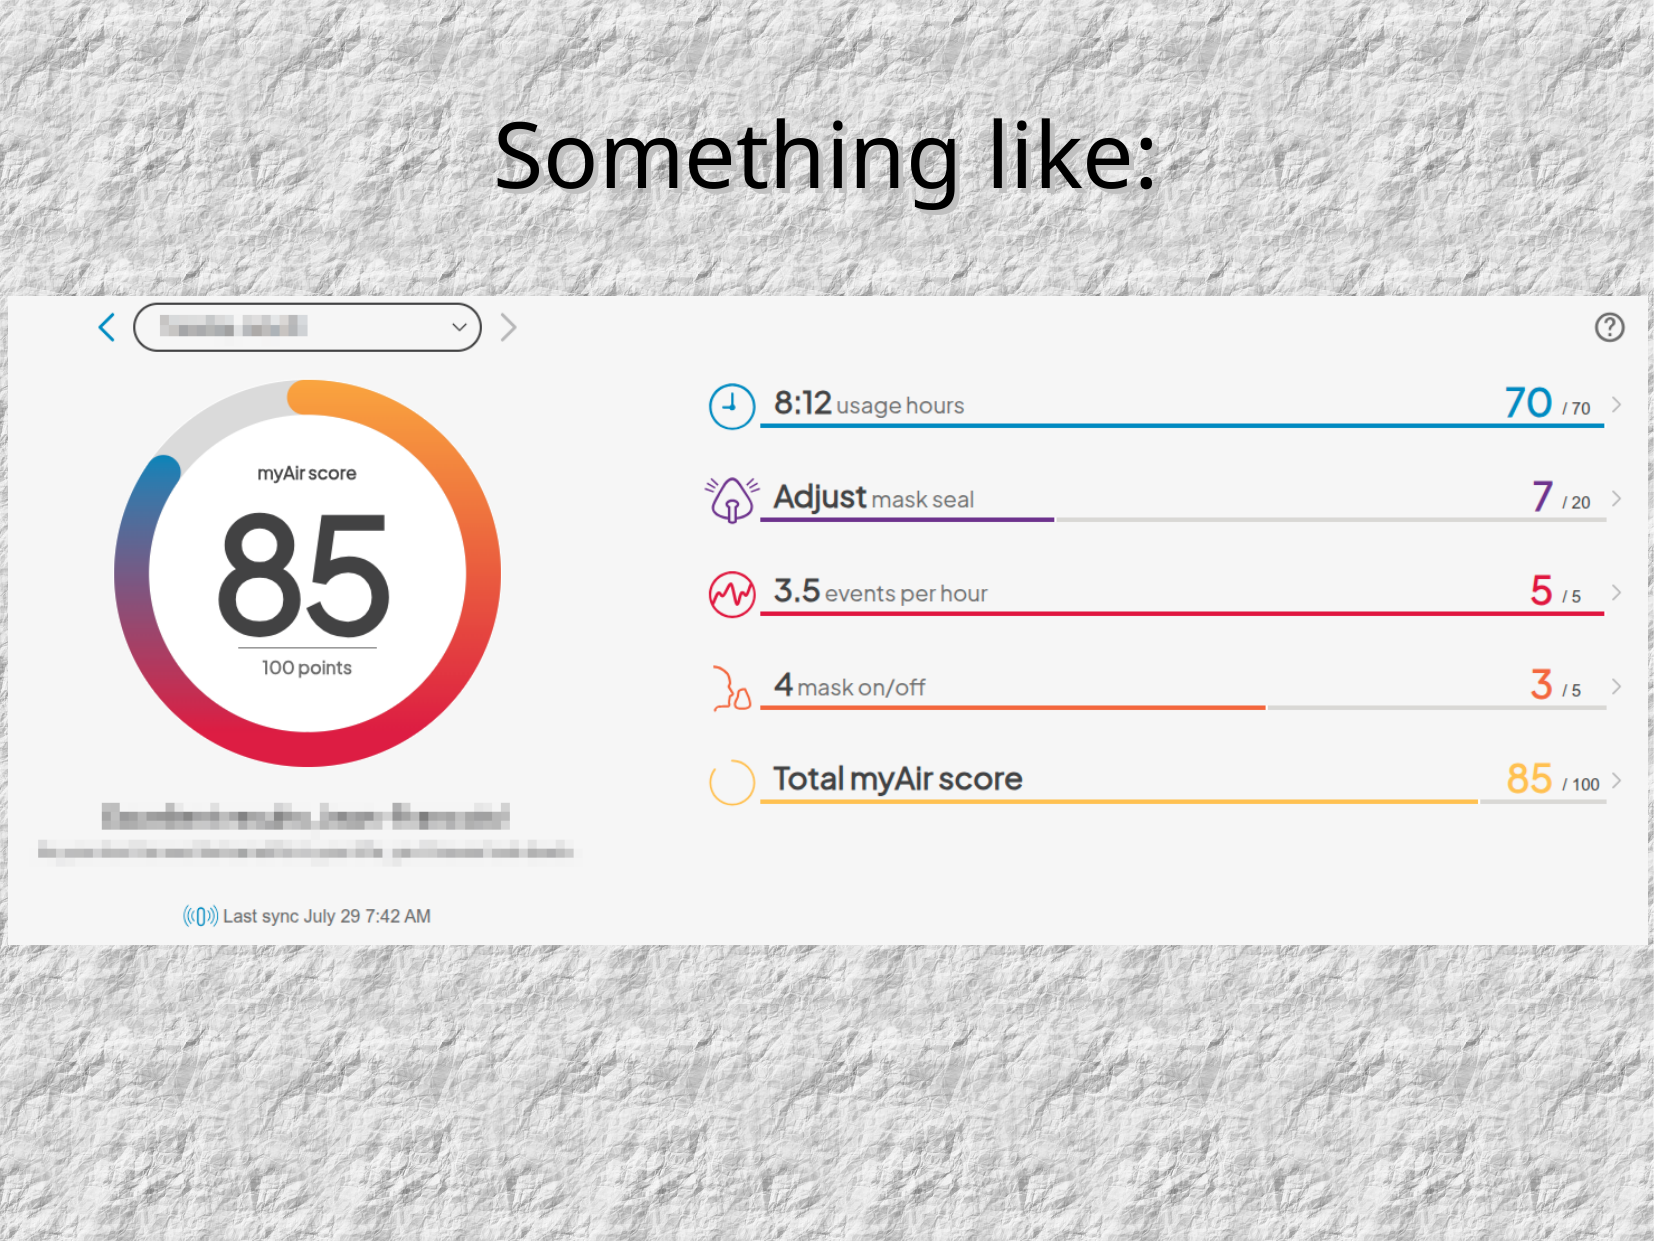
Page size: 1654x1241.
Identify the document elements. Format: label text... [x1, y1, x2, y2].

title Something like: [82, 49, 1571, 257]
picture [0, 0, 1654, 1241]
